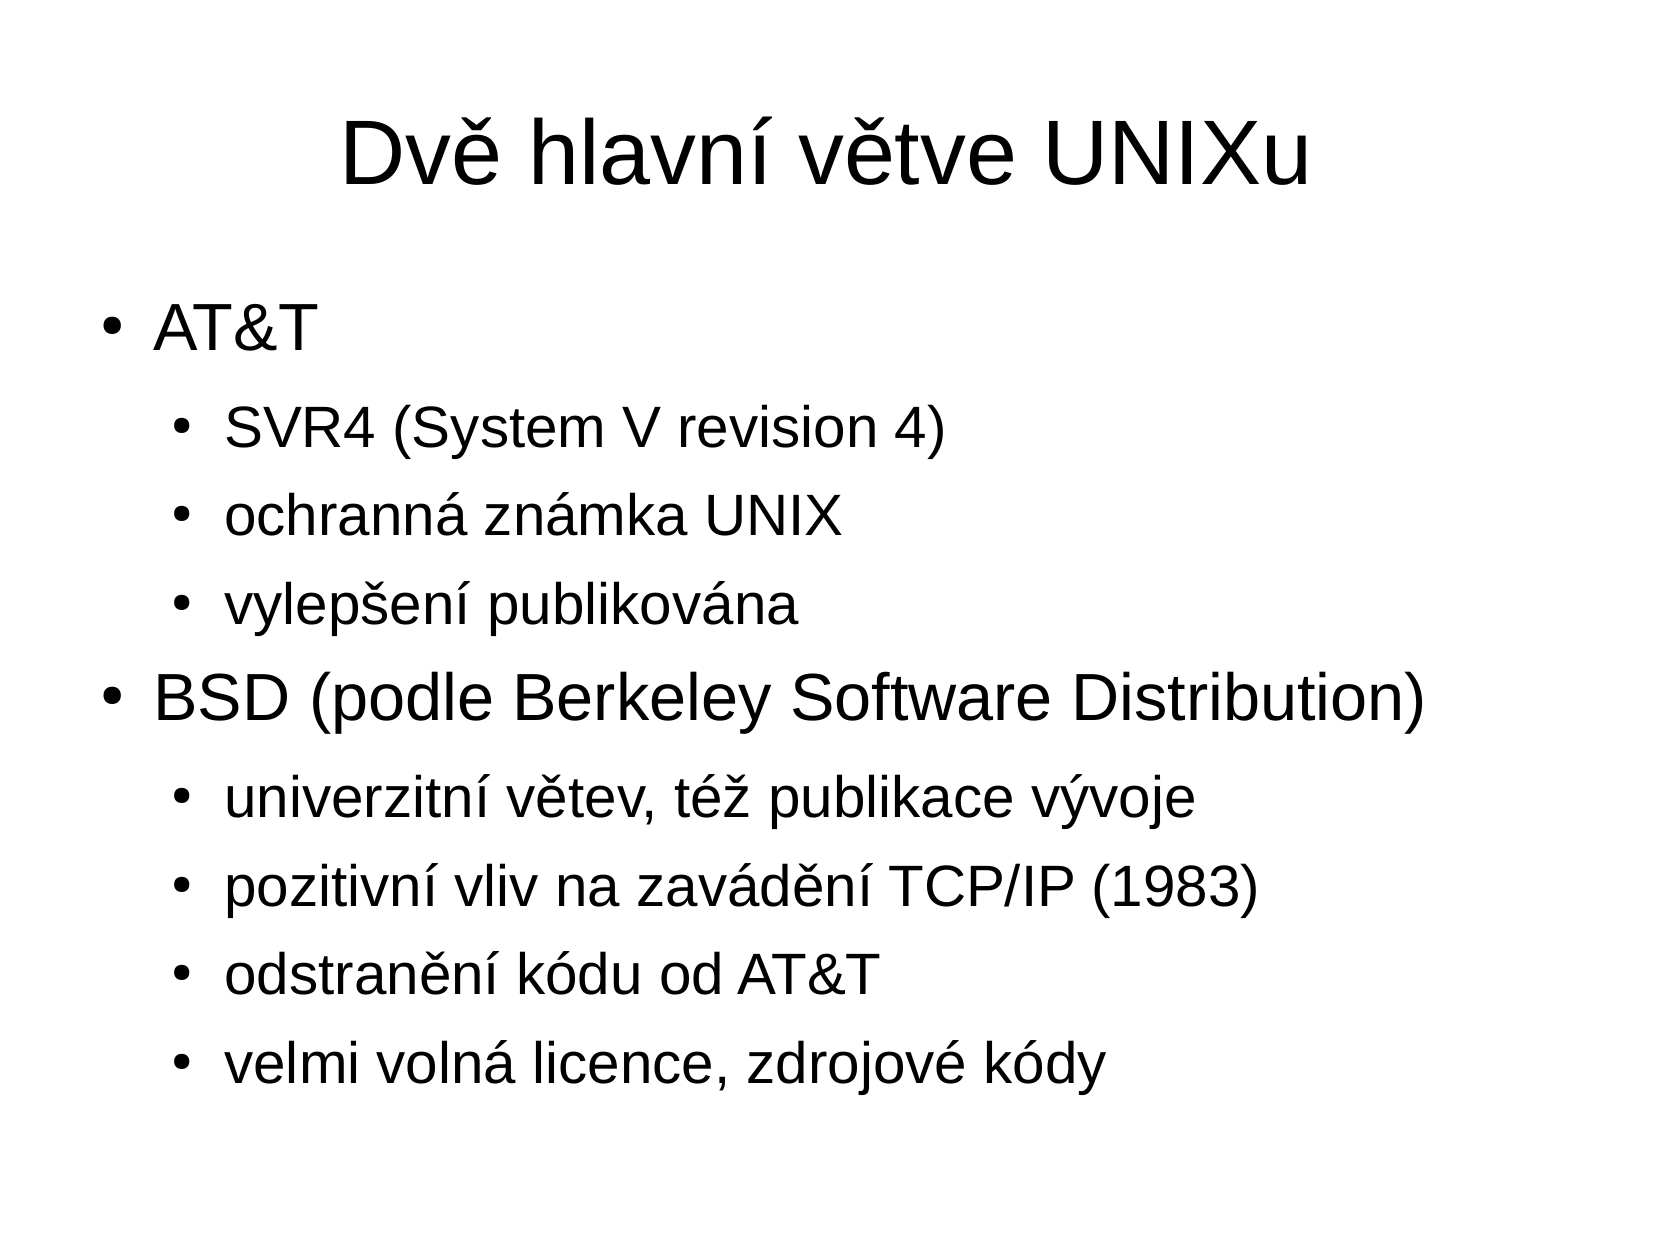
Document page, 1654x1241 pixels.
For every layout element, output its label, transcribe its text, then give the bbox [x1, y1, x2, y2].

title Dvě hlavní větve UNIXu [82, 56, 1571, 250]
list AT&T SVR4 (System V revision 4) ochranná známka UNIX vylepšení publikována BSD (podle Berkeley Software Distribution) univerzitní větev, též publikace vývoje pozitivní vliv na zavádění TCP/IP (1983) odstranění kódu od AT&T velmi volná licence, zdrojové kódy [82, 290, 1571, 1096]
